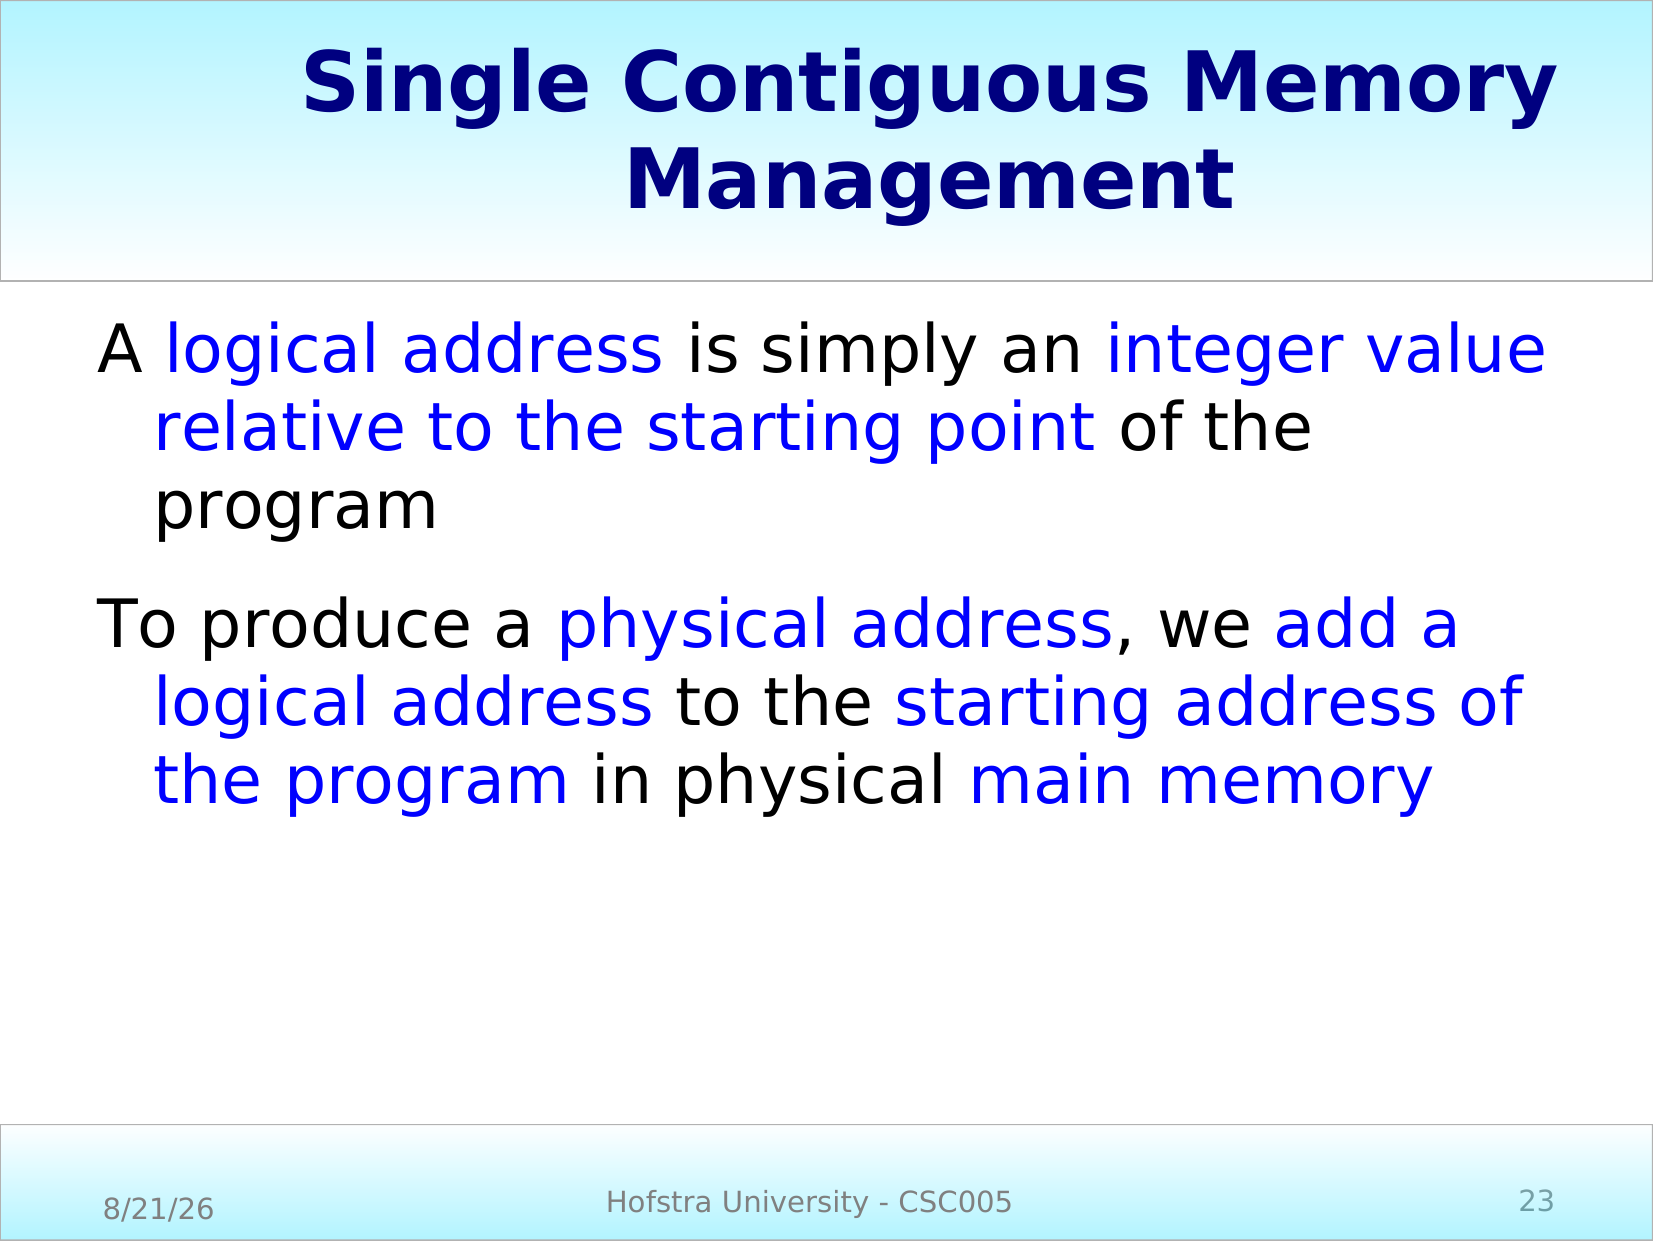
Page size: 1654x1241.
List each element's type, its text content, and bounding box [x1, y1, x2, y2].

list A logical address is simply an integer value relative to the starting point of the program To produce a physical address, we add a logical address to the starting address of the program in physical main memory [82, 303, 1571, 1131]
title Single Contiguous Memory Management [247, 12, 1612, 250]
